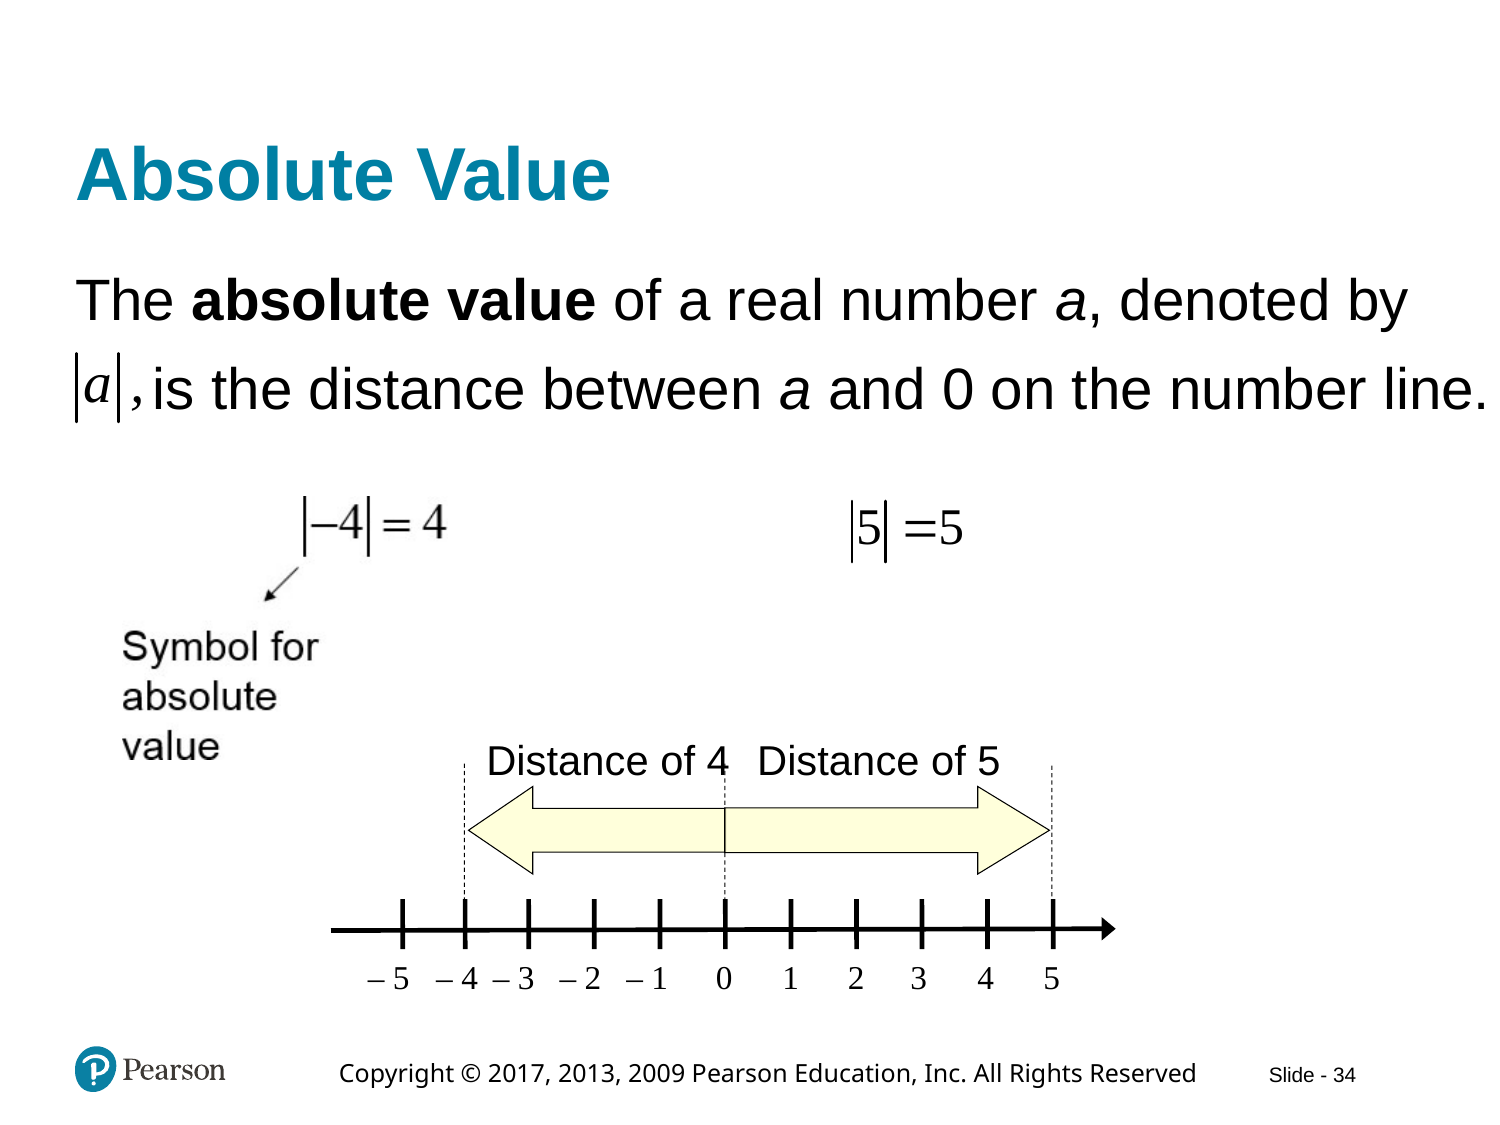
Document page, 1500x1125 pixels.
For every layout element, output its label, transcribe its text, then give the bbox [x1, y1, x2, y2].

text_box – 1 [611, 949, 713, 1004]
title Absolute Value [75, 35, 1425, 216]
text_box – 3 [523, 978, 529, 988]
text_box [468, 791, 1050, 875]
list The absolute value of a real number a, denoted by [75, 262, 1425, 336]
text_box 1 [767, 949, 844, 1004]
text_box Distance of 5 [742, 726, 1016, 791]
picture [122, 496, 448, 760]
text_box 4 [962, 949, 1028, 1004]
chart [70, 348, 144, 427]
text_box – 4 [455, 949, 523, 1004]
text_box 3 [895, 949, 962, 1004]
list is the distance between a and 0 on the number line. [152, 351, 1495, 427]
text_box 0 [713, 949, 752, 1004]
text_box – 2 [580, 949, 611, 1004]
text_box – 5 [353, 949, 455, 1004]
chart [846, 496, 966, 567]
text_box Distance of 4 [471, 726, 742, 791]
text_box – 3 [523, 949, 580, 1004]
text_box 5 [1028, 949, 1105, 1004]
text_box 2 [844, 949, 895, 1004]
